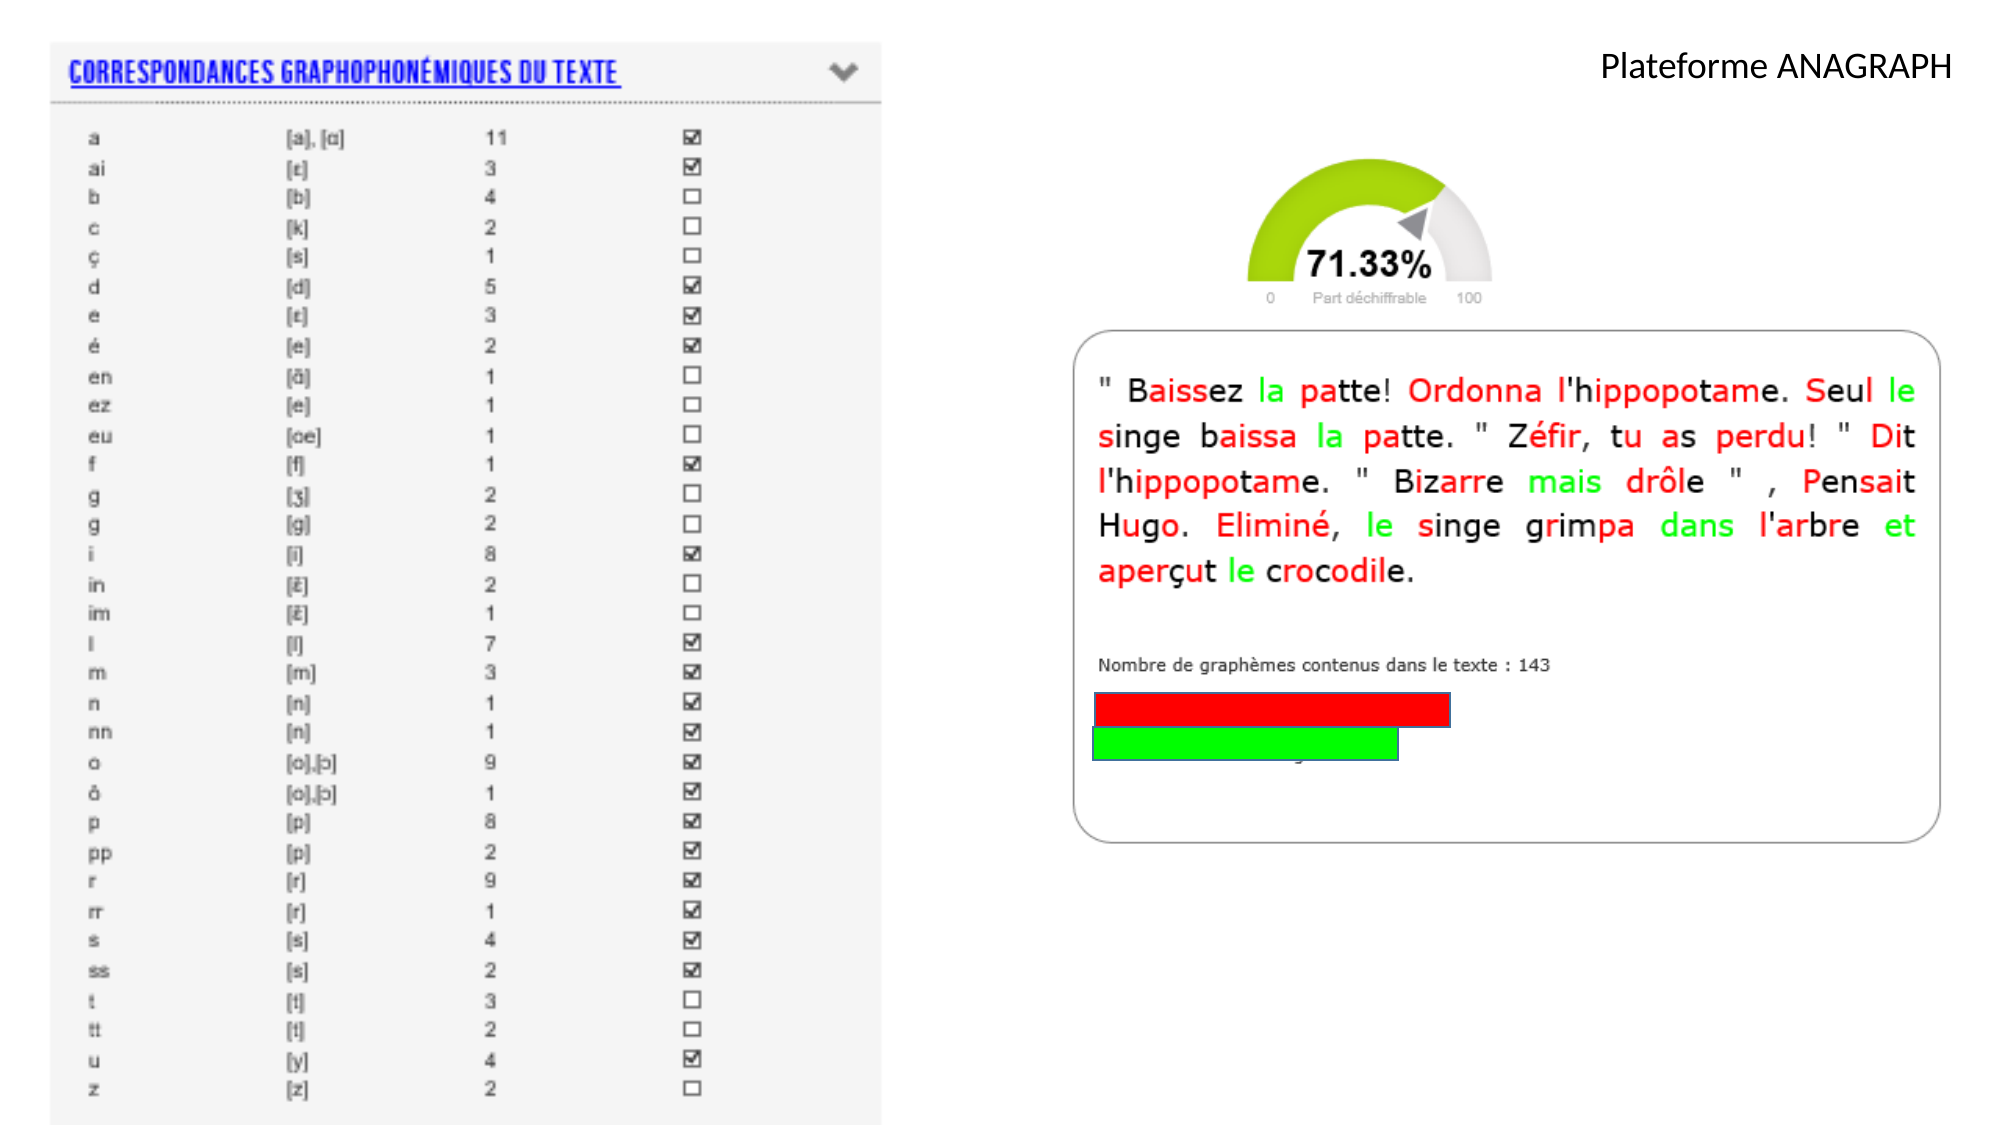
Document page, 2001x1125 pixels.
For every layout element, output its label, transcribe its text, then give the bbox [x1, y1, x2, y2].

picture [1045, 151, 1974, 872]
text_box Plateforme ANAGRAPH [1586, 34, 1977, 94]
text_box [1093, 693, 1450, 760]
picture [33, 30, 895, 1125]
